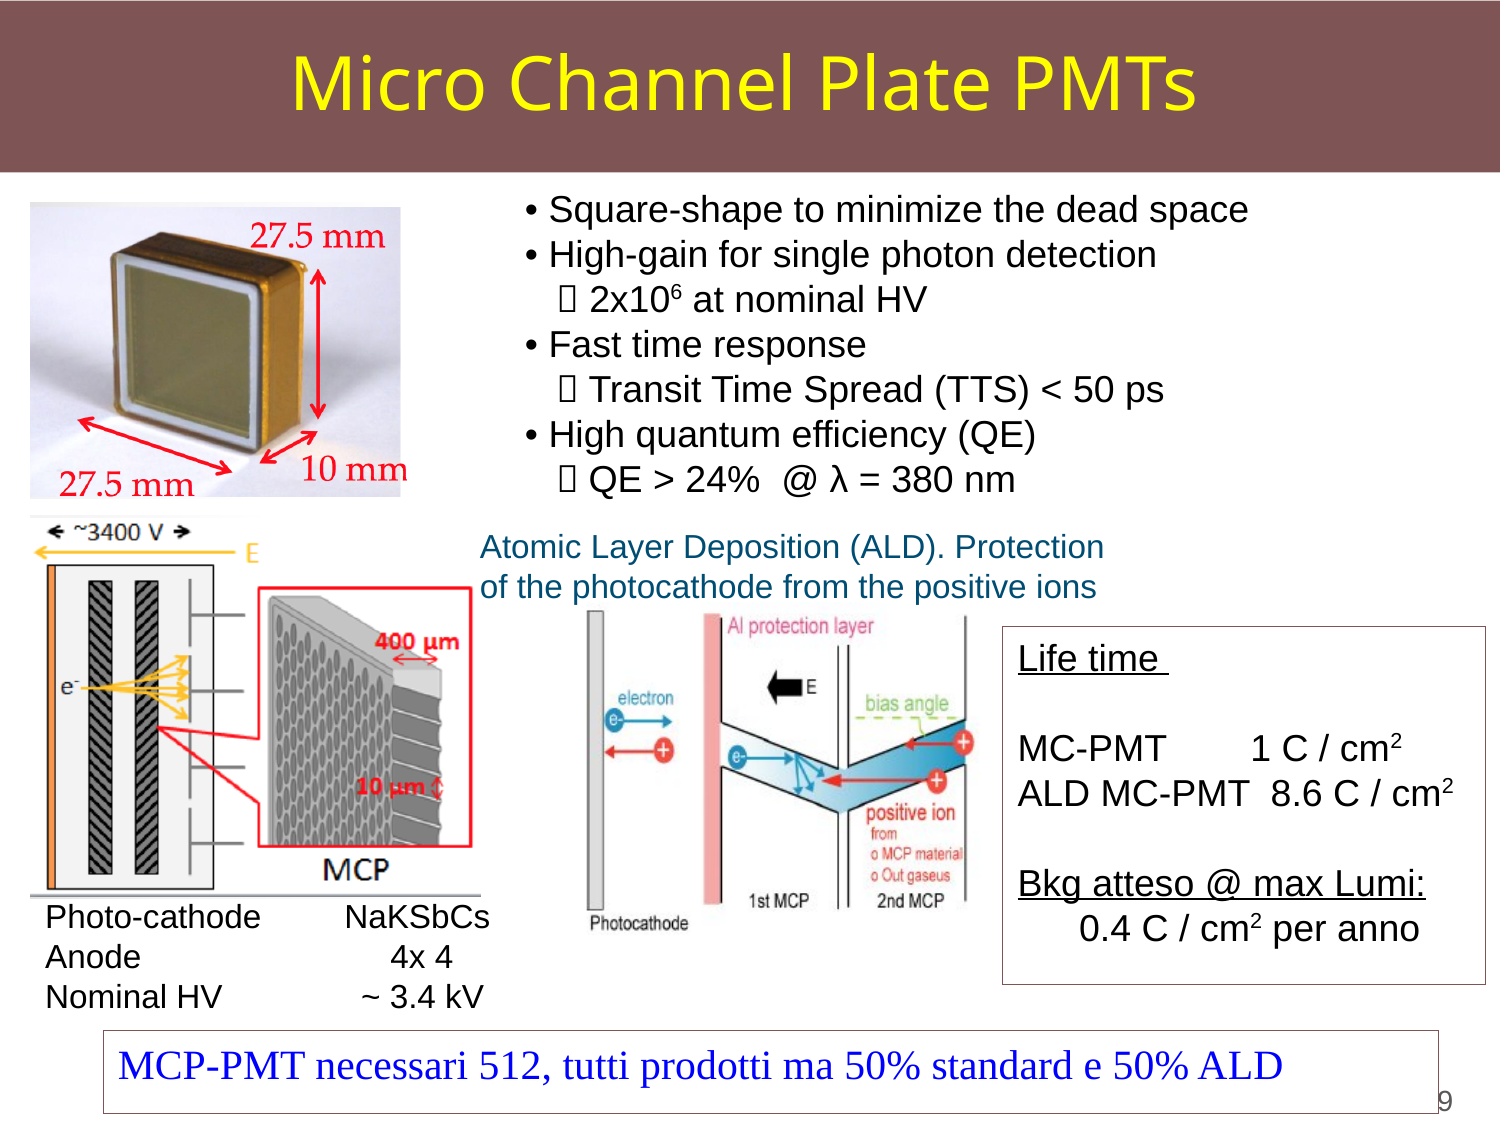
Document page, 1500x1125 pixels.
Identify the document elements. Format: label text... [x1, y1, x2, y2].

text_box Life time MC-PMT 1 C / cm2 ALD MC-PMT 8.6 C / cm2 Bkg atteso @ max Lumi: 0.4 C / cm2 per anno [1002, 626, 1486, 985]
picture [30, 202, 407, 499]
text_box Photo-cathode NaKSbCs Anode 4x 4 Nominal HV ~ 3.4 kV [30, 887, 736, 1024]
title Micro Channel Plate PMTs [69, 18, 1420, 142]
text_box • Square-shape to minimize the dead space • High-gain for single photon detection  2x106 at nominal HV • Fast time response  Transit Time Spread (TTS) < 50 ps • High quantum efficiency (QE)  QE > 24% @ λ = 380 nm [510, 177, 1389, 511]
picture [30, 515, 481, 887]
text_box Atomic Layer Deposition (ALD). Protection of the photocathode from the positive ions [464, 517, 1138, 654]
slide_number <number> [1422, 1074, 1500, 1125]
picture [564, 654, 986, 939]
list MCP-PMT necessari 512, tutti prodotti ma 50% standard e 50% ALD [103, 1030, 1439, 1114]
